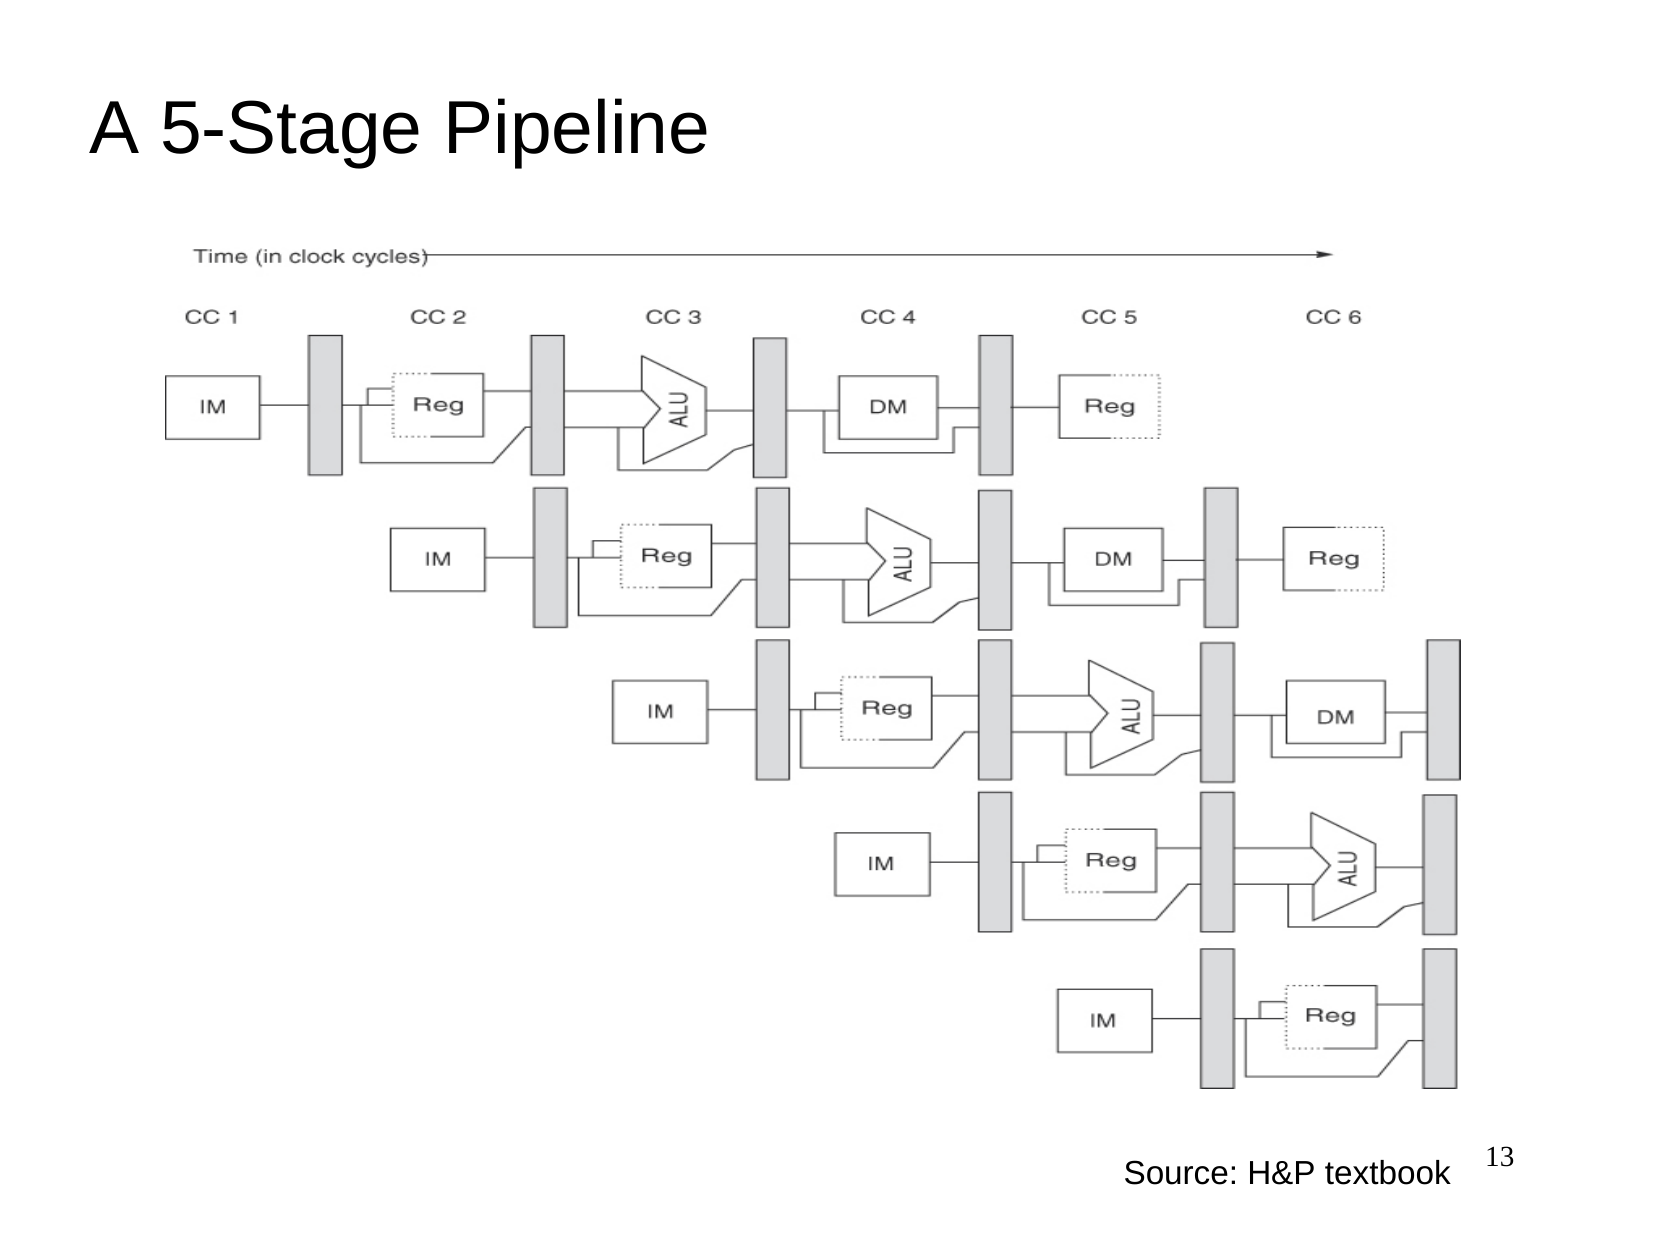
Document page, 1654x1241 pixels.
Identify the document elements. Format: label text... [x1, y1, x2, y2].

picture [165, 247, 1461, 1089]
text_box Source: H&P textbook [1108, 1143, 1467, 1199]
text_box A 5-Stage Pipeline [74, 71, 727, 177]
text_box <number> [1185, 1129, 1530, 1213]
